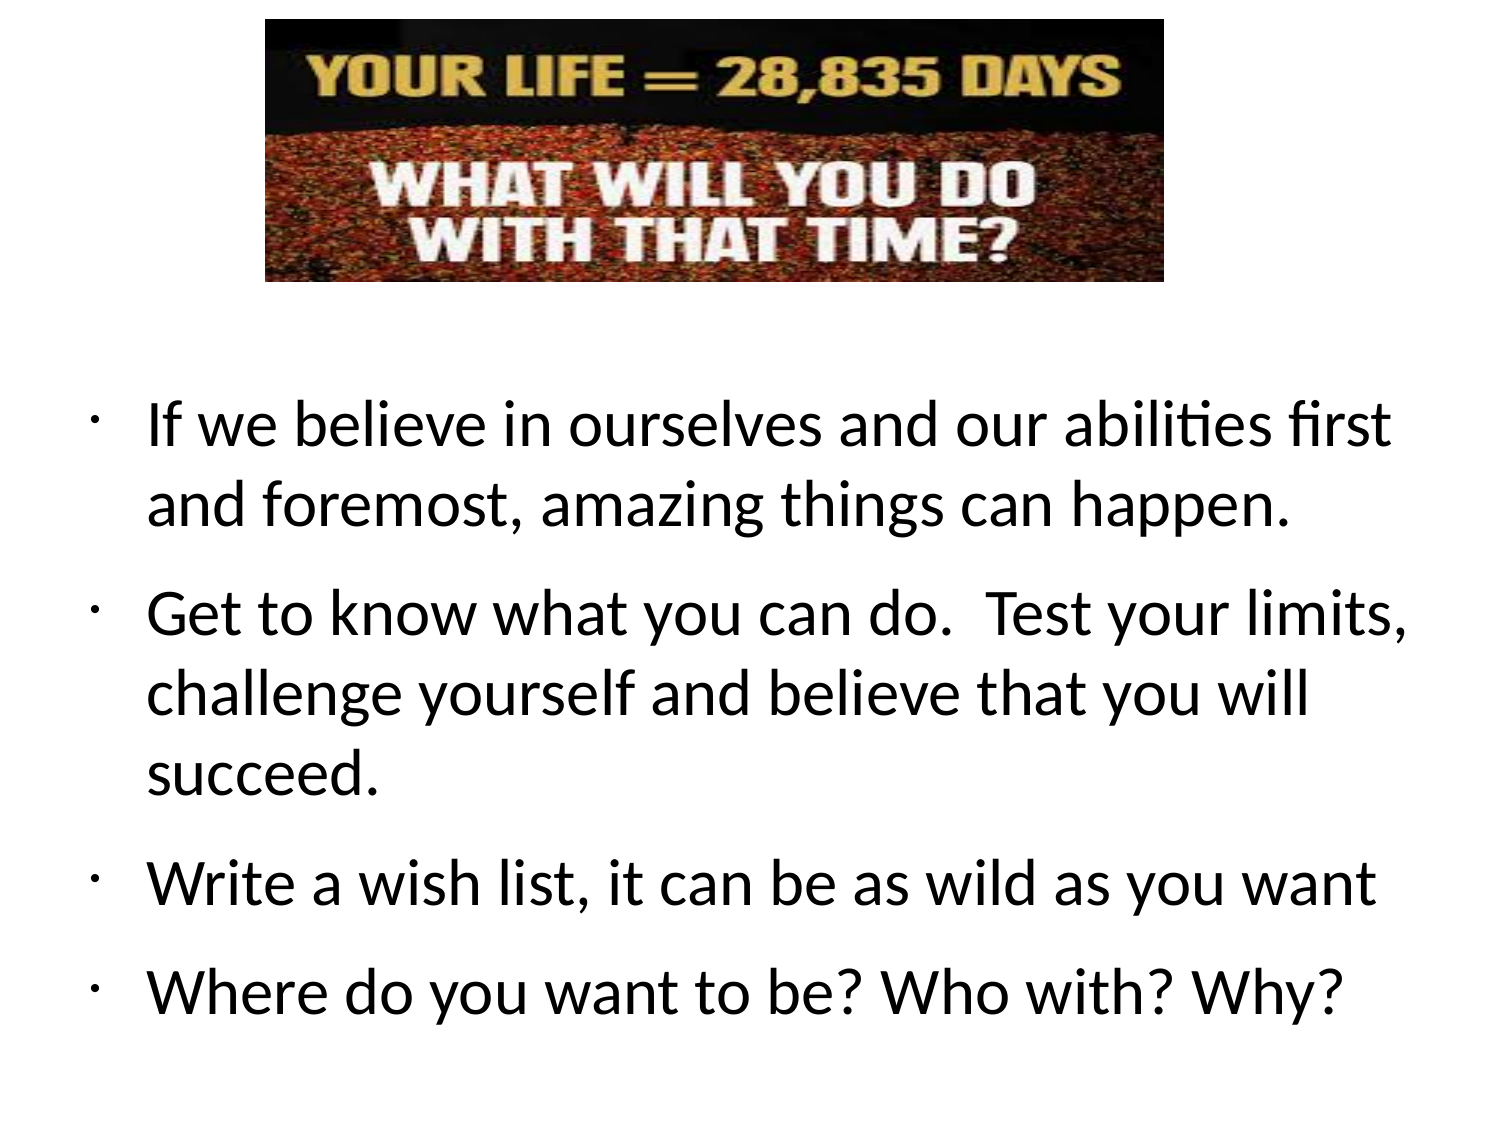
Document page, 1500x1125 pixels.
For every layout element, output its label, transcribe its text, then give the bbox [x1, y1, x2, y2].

list If we believe in ourselves and our abilities first and foremost, amazing things can happen. Get to know what you can do. Test your limits, challenge yourself and believe that you will succeed. Write a wish list, it can be as wild as you want Where do you want to be? Who with? Why? [75, 262, 1425, 1005]
picture [265, 19, 1164, 282]
